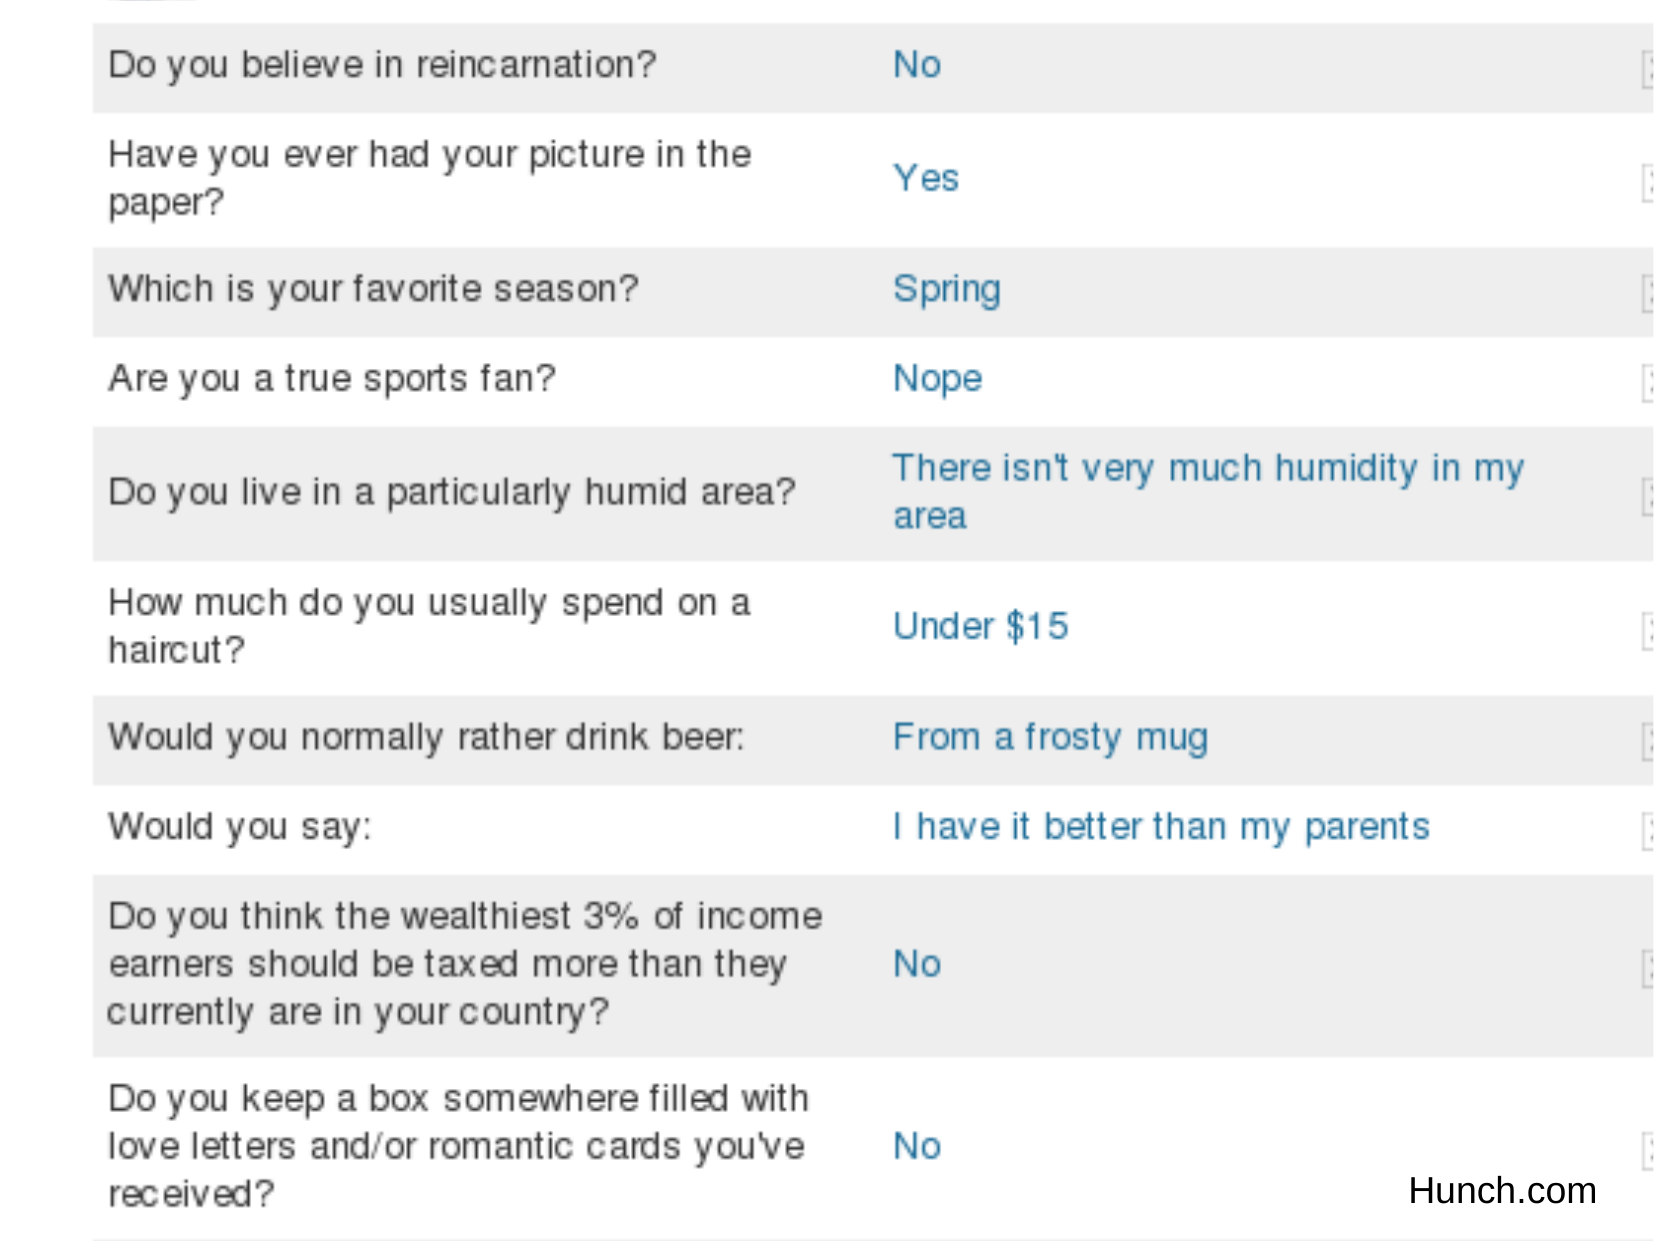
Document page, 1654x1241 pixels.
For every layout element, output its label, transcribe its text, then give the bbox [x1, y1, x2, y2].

picture [0, 0, 1654, 1241]
text_box Hunch.com [1393, 1162, 1613, 1224]
